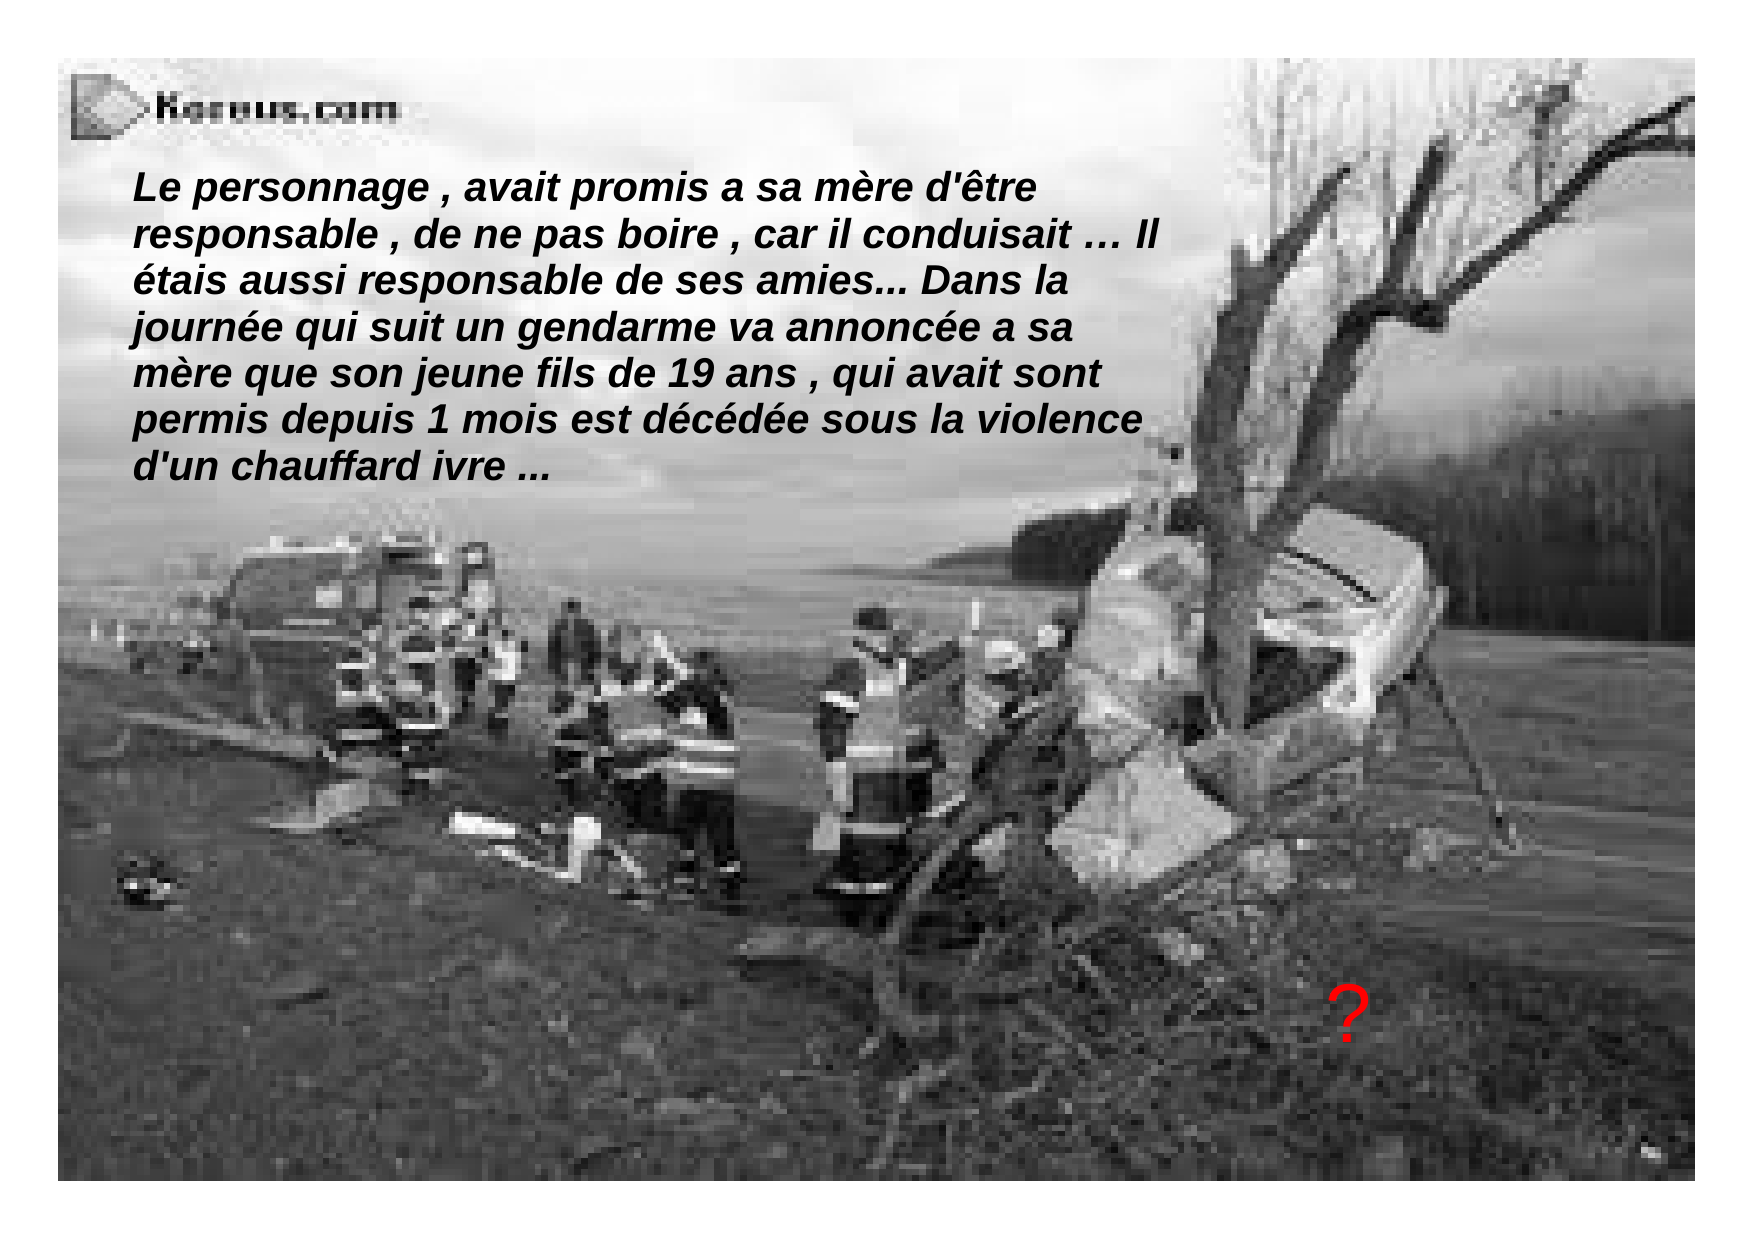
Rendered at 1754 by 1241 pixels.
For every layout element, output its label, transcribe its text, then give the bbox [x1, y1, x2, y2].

text_box ? [1310, 959, 1695, 1181]
text_box Le personnage , avait promis a sa mère d'être responsable , de ne pas boire , car il conduisait … Il étais aussi responsable de ses amies... Dans la journée qui suit un gendarme va annoncée a sa mère que son jeune fils de 19 ans , qui avait sont permis depuis 1 mois est décédée sous la violence d'un chauffard ivre ... [118, 156, 1182, 502]
picture [58, 58, 1695, 1182]
